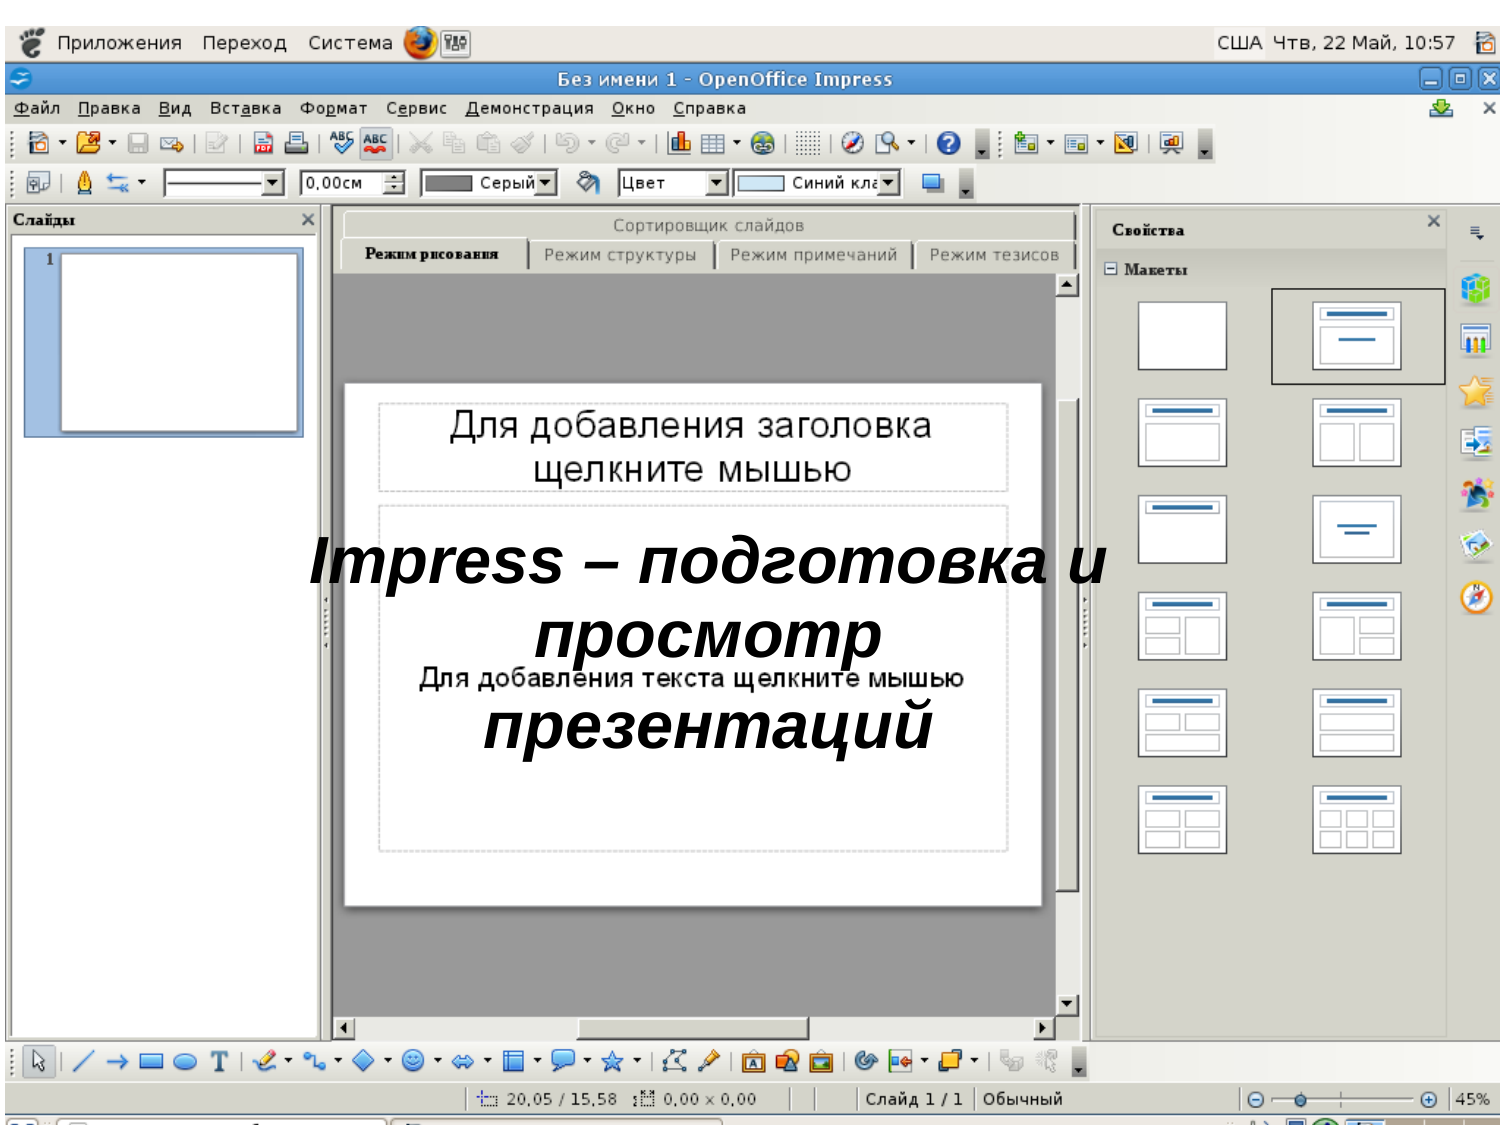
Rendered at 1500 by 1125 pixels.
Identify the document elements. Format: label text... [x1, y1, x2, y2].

text_box Impress – подготовка и просмотр презентаций [146, 516, 1272, 747]
picture [5, 26, 1500, 1125]
